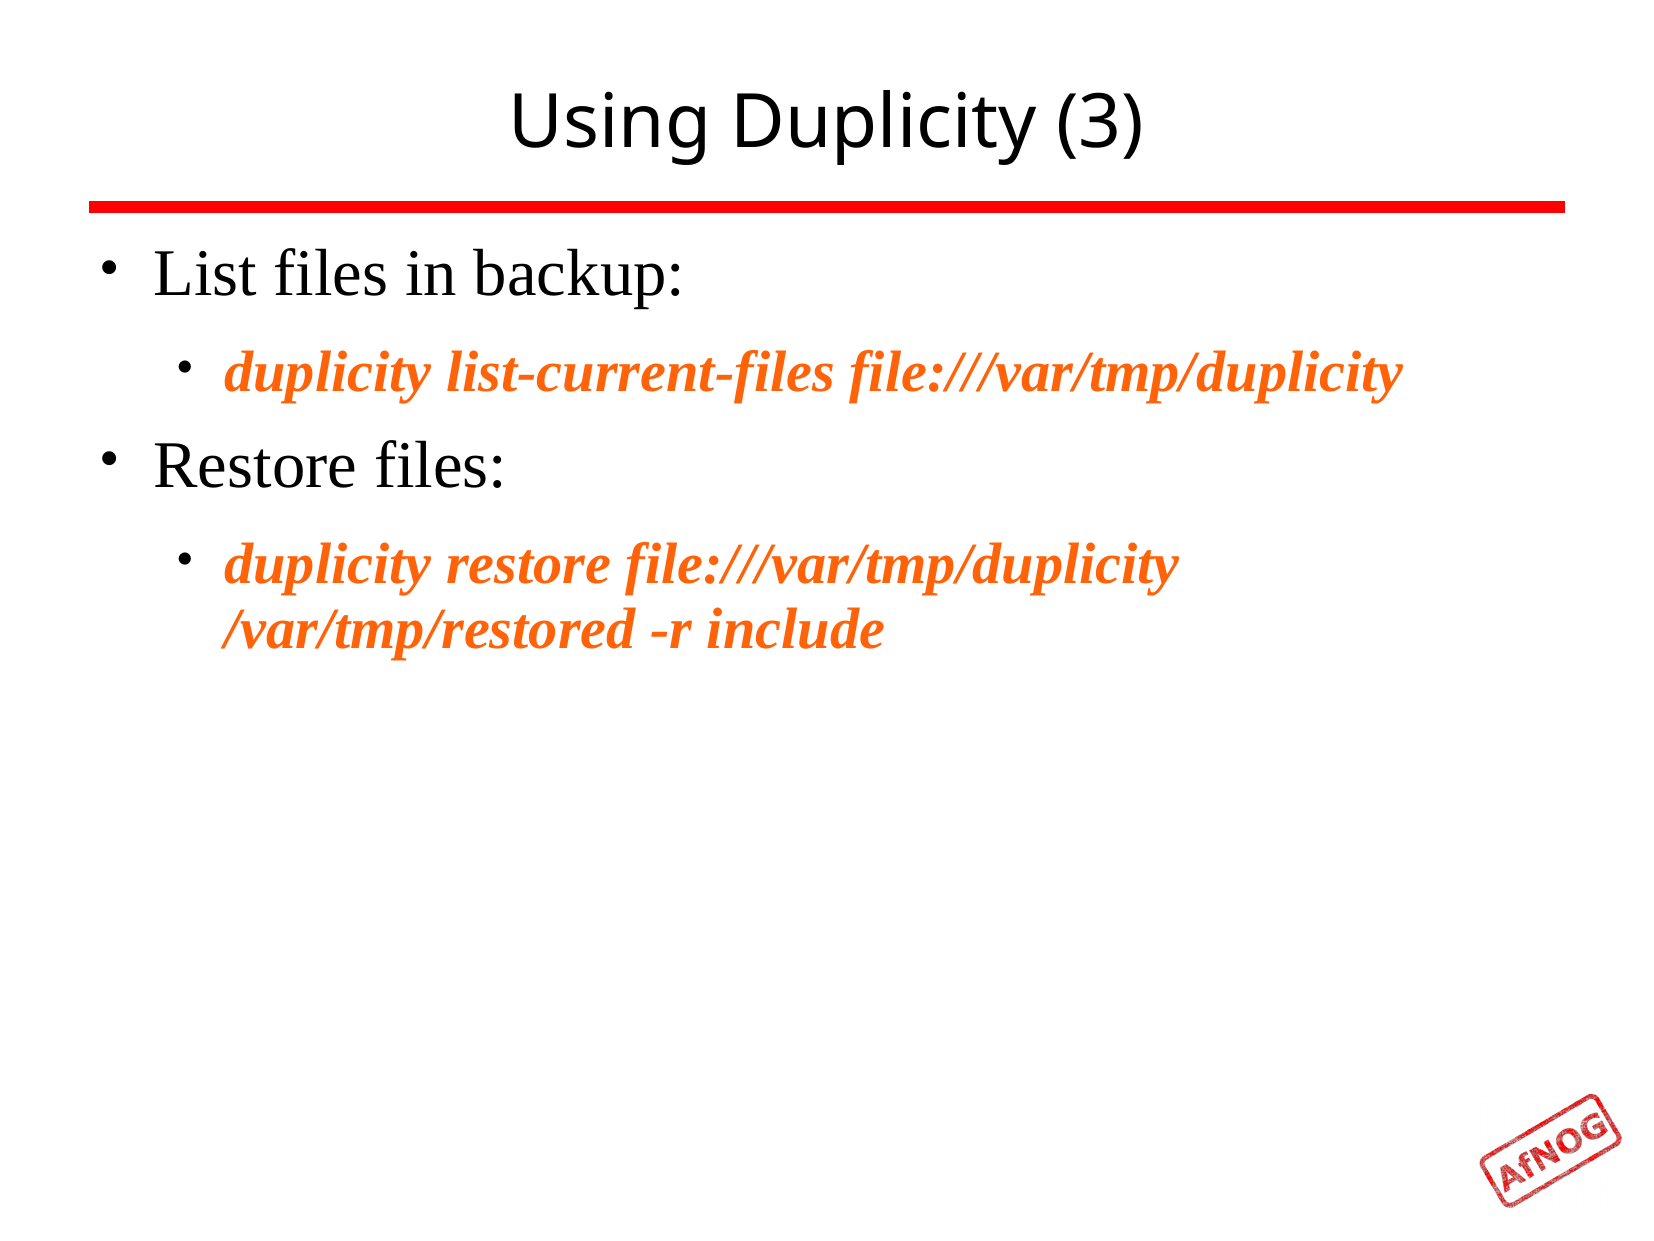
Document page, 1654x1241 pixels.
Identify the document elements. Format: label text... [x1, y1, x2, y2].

list List files in backup: duplicity list-current-files file:///var/tmp/duplicity Restore files: duplicity restore file:///var/tmp/duplicity /var/tmp/restored -r include [82, 236, 1571, 1123]
title Using Duplicity (3) [88, 29, 1565, 207]
picture [1476, 1090, 1625, 1211]
